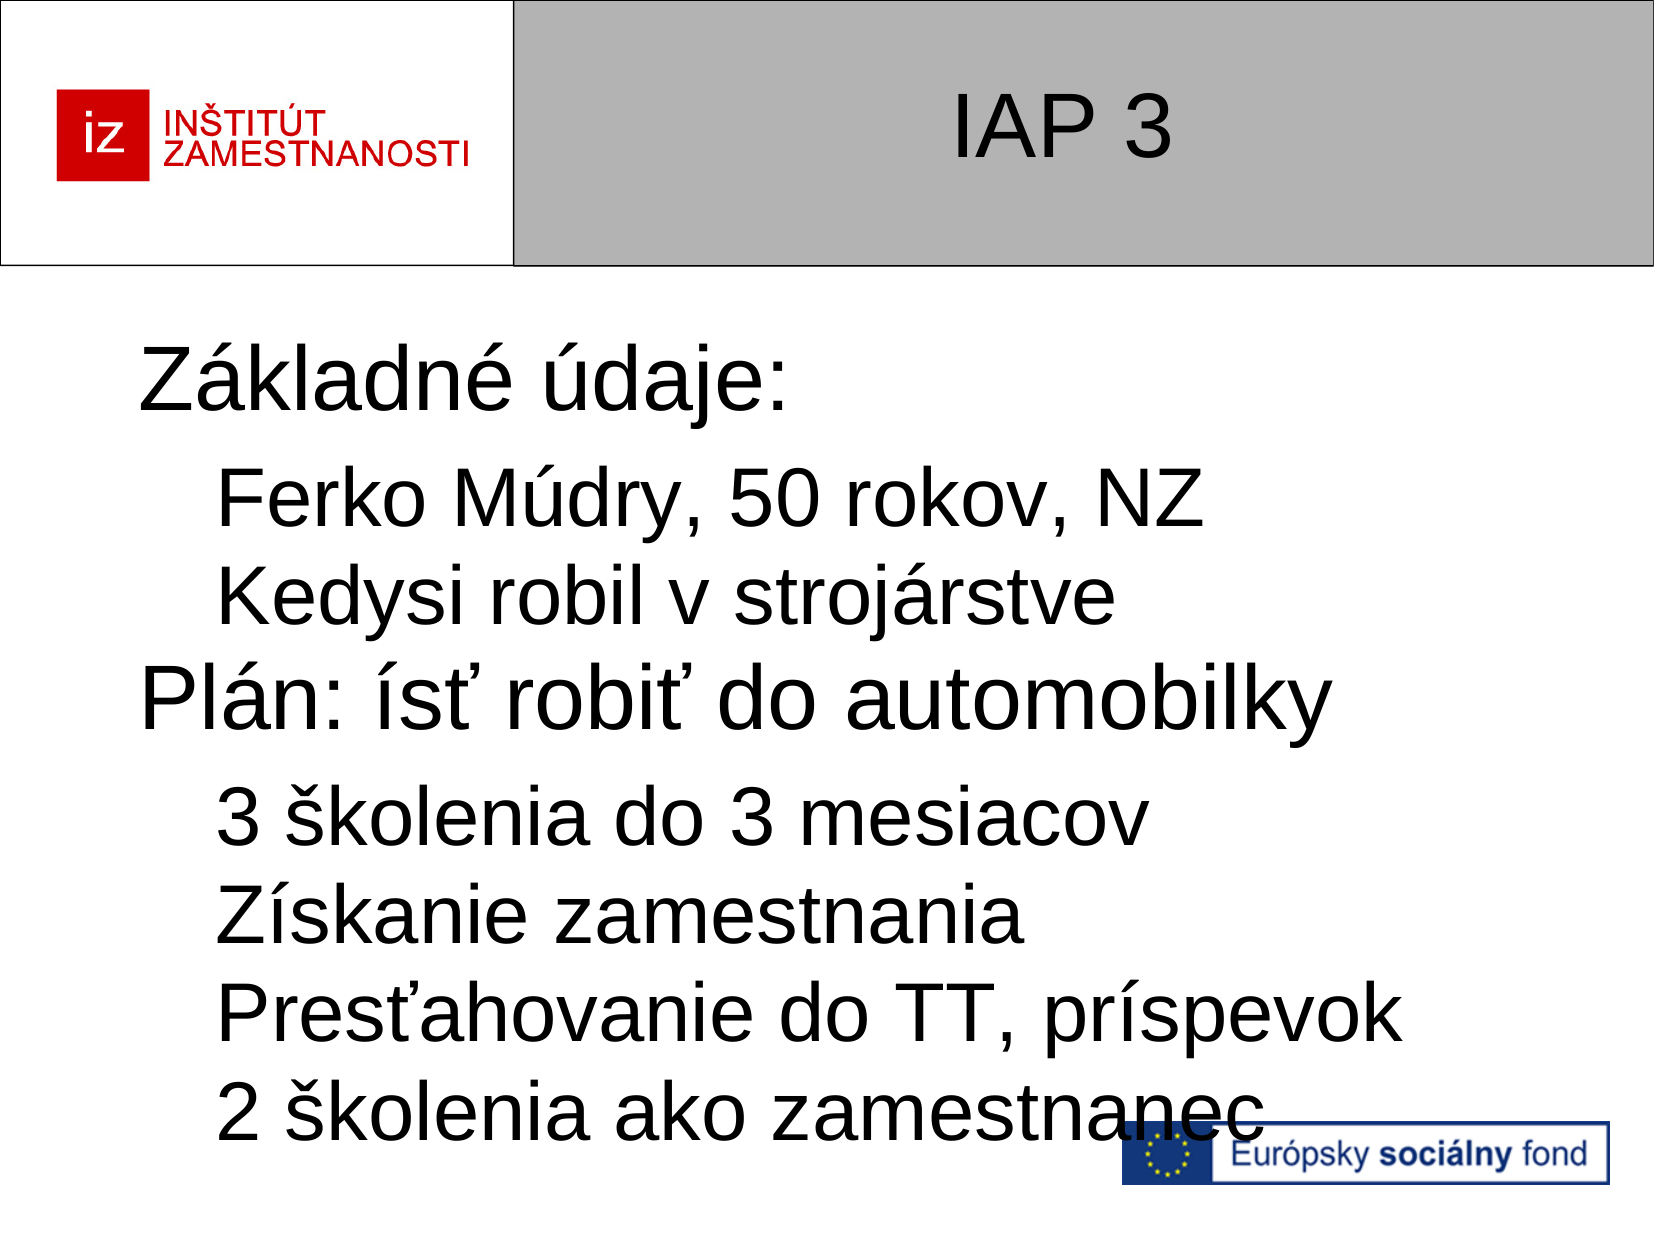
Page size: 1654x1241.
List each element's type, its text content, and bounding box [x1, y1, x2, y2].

list Základné údaje: Ferko Múdry, 50 rokov, NZ Kedysi robil v strojárstve Plán: ísť robiť do automobilky 3 školenia do 3 mesiacov Získanie zamestnania Presťahovanie do TT, príspevok 2 školenia ako zamestnanec [121, 344, 1533, 1176]
title IAP 3 [561, 29, 1565, 237]
picture [5, 8, 512, 257]
picture [1122, 1121, 1610, 1185]
